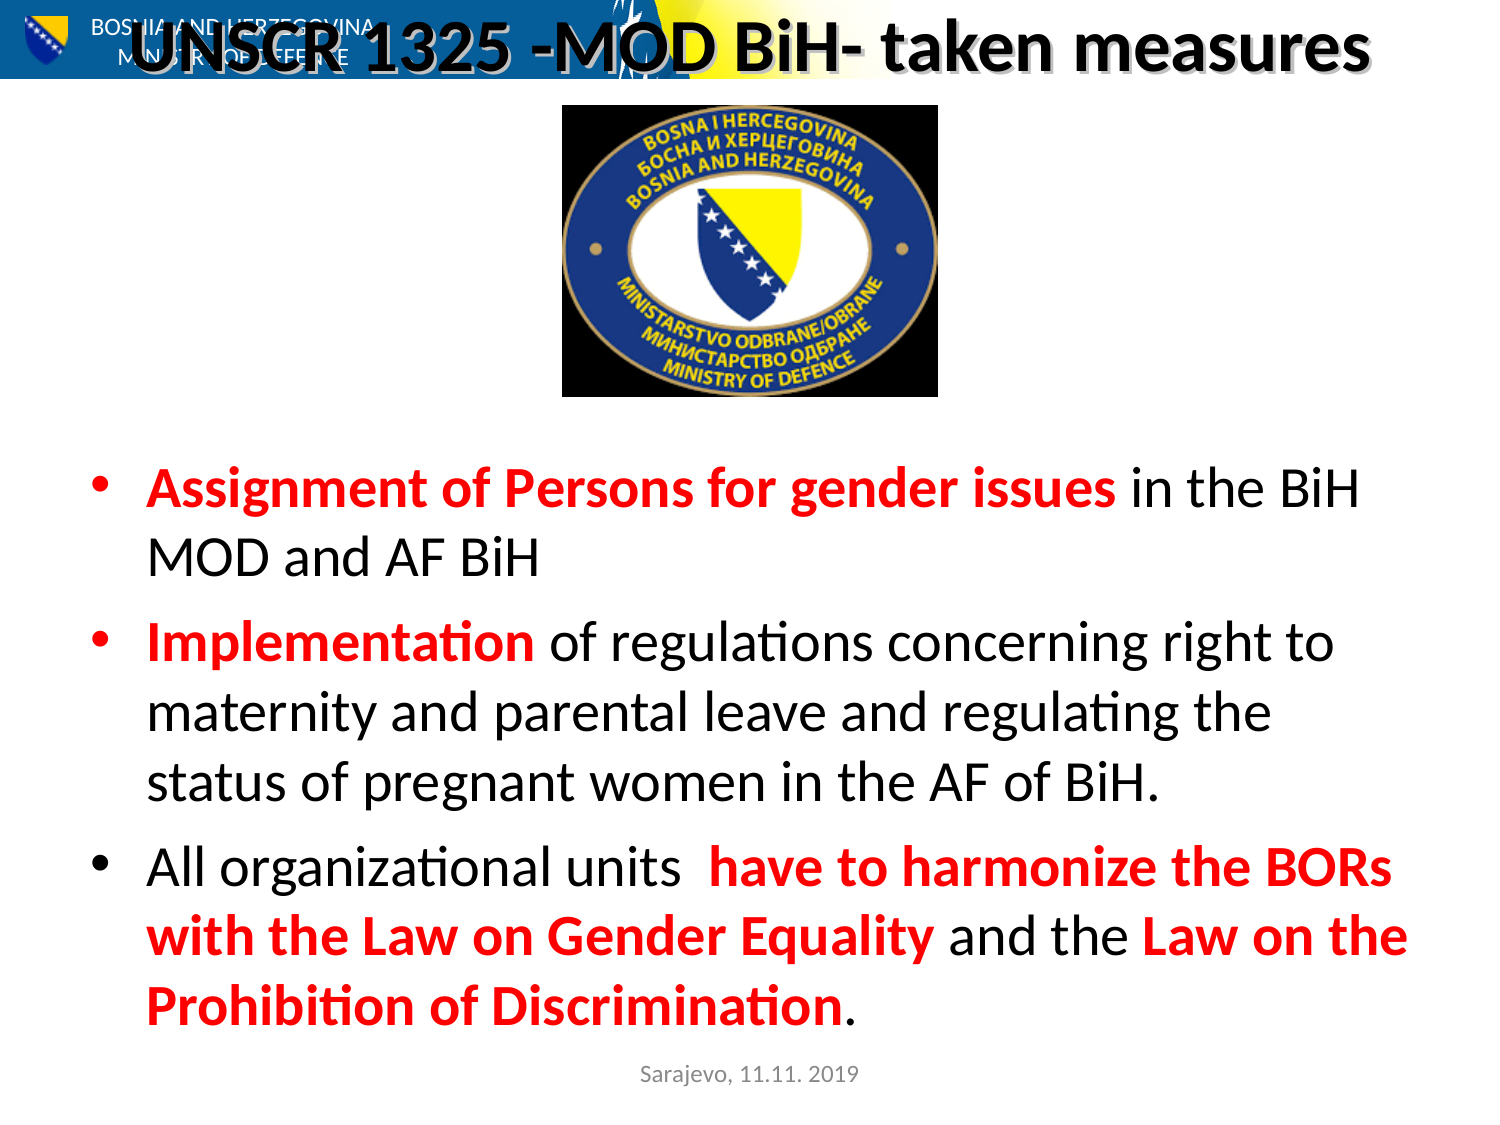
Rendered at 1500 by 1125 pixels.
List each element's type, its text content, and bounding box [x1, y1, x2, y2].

picture [0, 0, 1500, 79]
title UNSCR 1325 -MOD BiH- taken measures [75, 11, 1426, 71]
list Assignment of Persons for gender issues in the BiH MOD and AF BiH Implementation of regulations concerning right to maternity and parental leave and regulating the status of pregnant women in the AF of BiH. All organizational units have to harmonize the BORs with the Law on Gender Equality and the Law on the Prohibition of Discrimination. [75, 441, 1426, 1125]
picture [562, 105, 938, 397]
text_box Sarajevo, 11.11. 2019 [512, 1042, 988, 1103]
